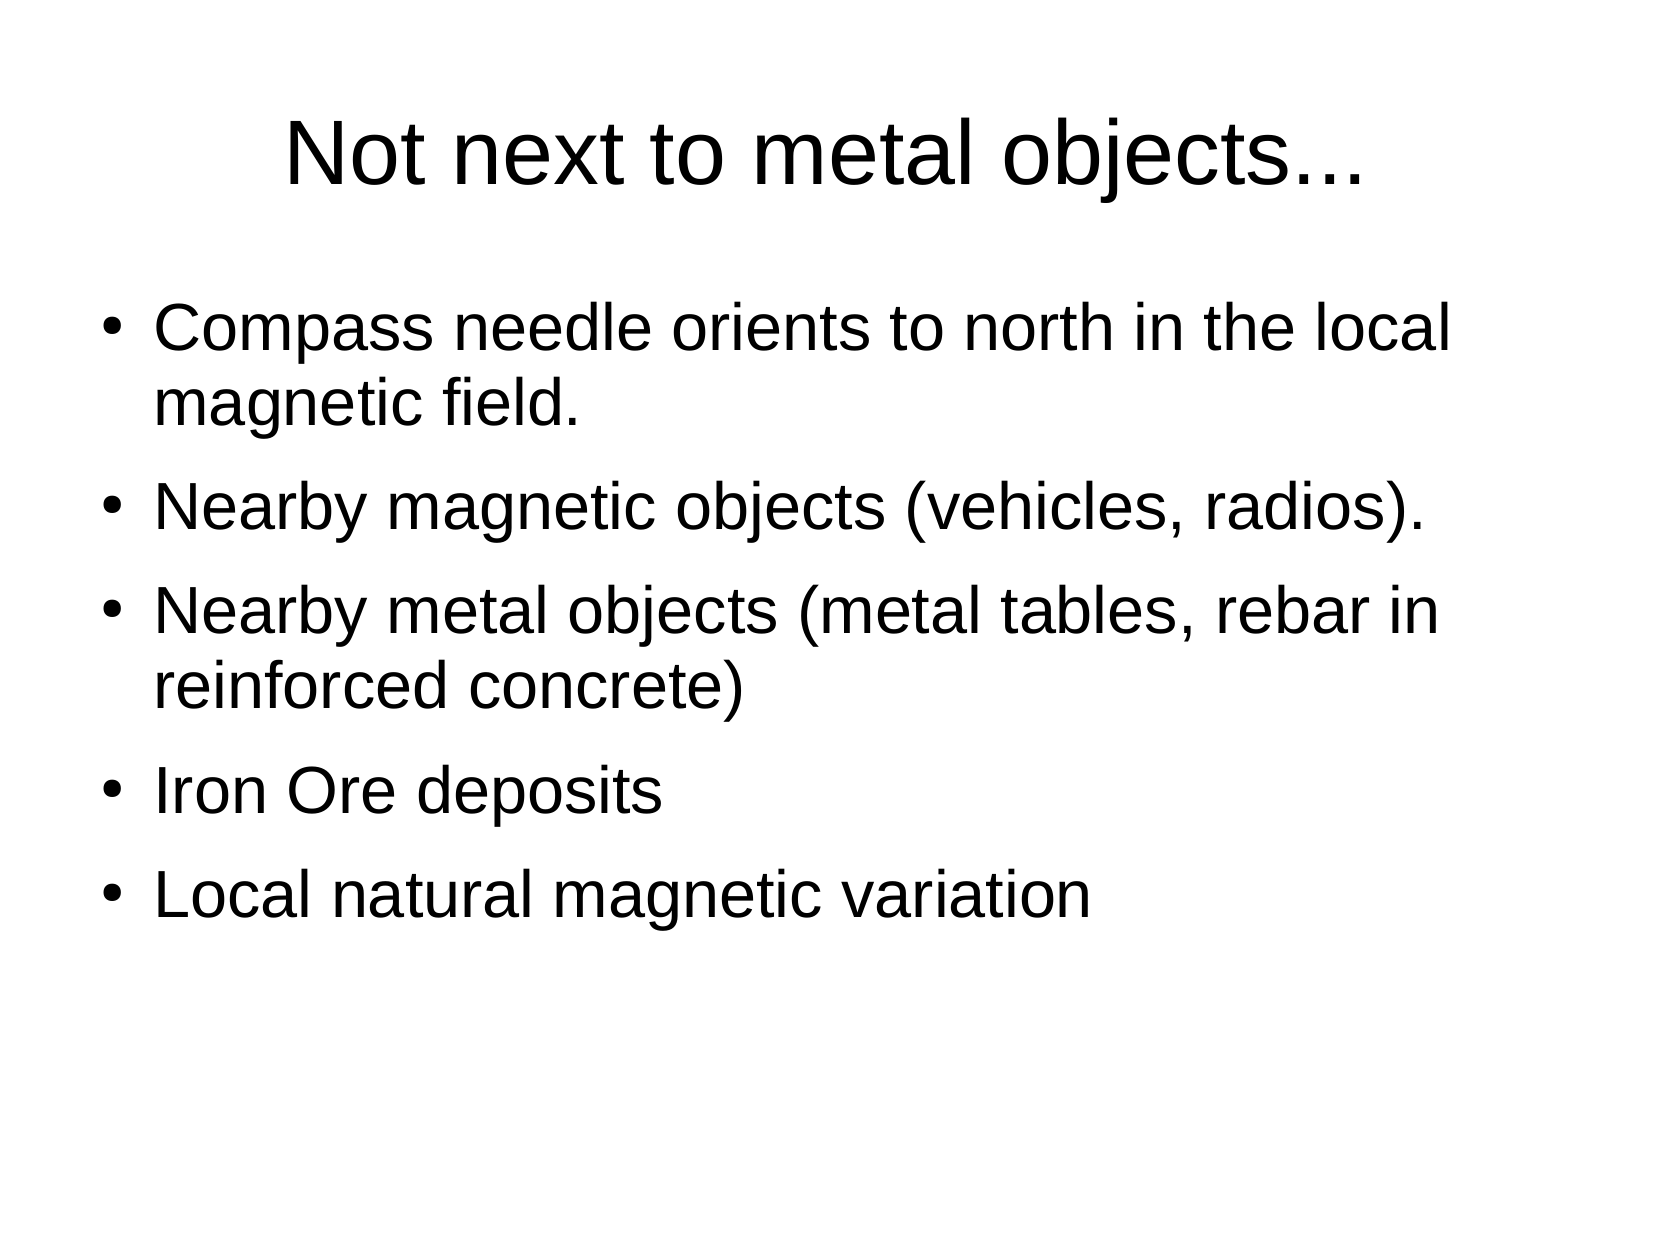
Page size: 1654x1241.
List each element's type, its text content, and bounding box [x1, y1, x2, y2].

list Compass needle orients to north in the local magnetic field. Nearby magnetic objects (vehicles, radios). Nearby metal objects (metal tables, rebar in reinforced concrete) Iron Ore deposits Local natural magnetic variation [82, 290, 1571, 1010]
title Not next to metal objects... [82, 49, 1571, 257]
